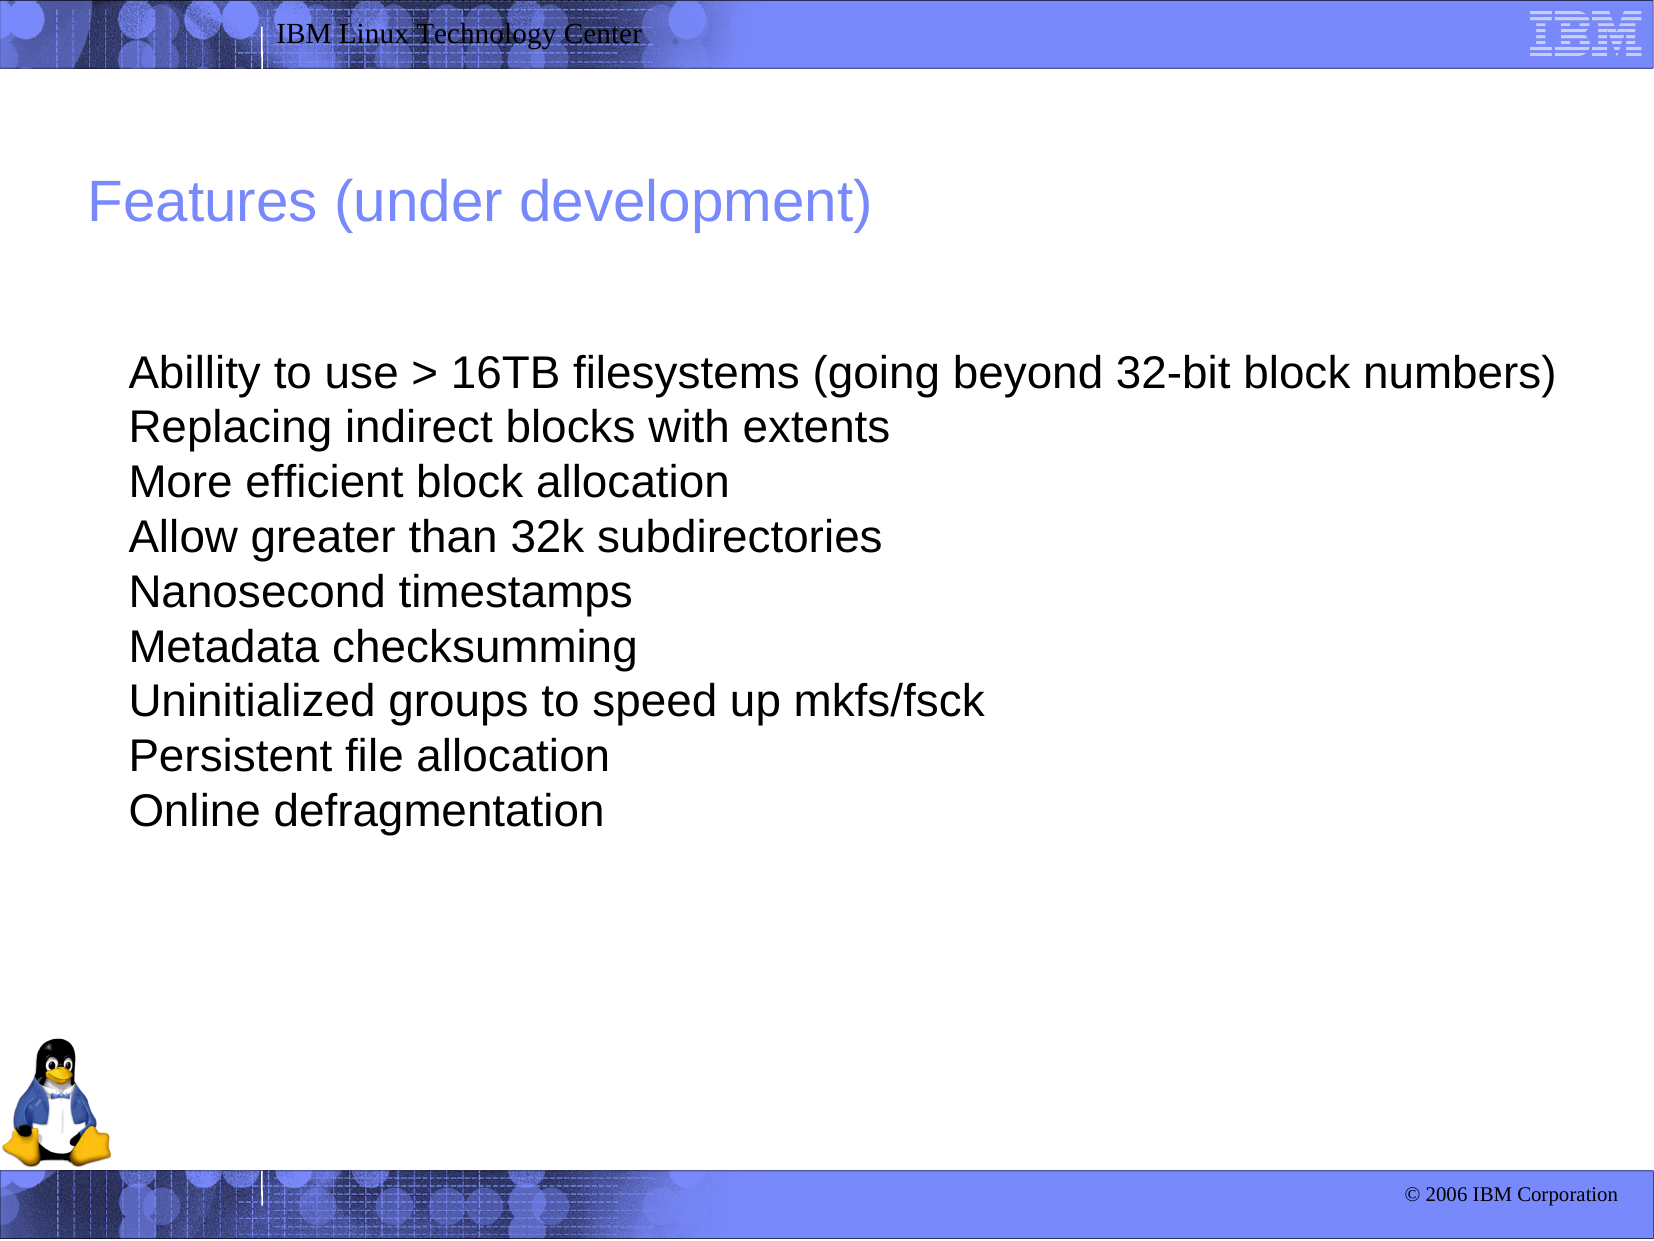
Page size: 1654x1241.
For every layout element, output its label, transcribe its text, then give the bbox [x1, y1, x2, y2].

picture [0, 1036, 113, 1169]
picture [1, 1172, 1653, 1238]
list Abillity to use > 16TB filesystems (going beyond 32-bit block numbers) Replacing indirect blocks with extents More efficient block allocation Allow greater than 32k subdirectories Nanosecond timestamps Metadata checksumming Uninitialized groups to speed up mkfs/fsck Persistent file allocation Online defragmentation [128, 343, 1571, 1049]
title Features (under development) [87, 157, 1520, 248]
picture [1, 1, 1652, 67]
